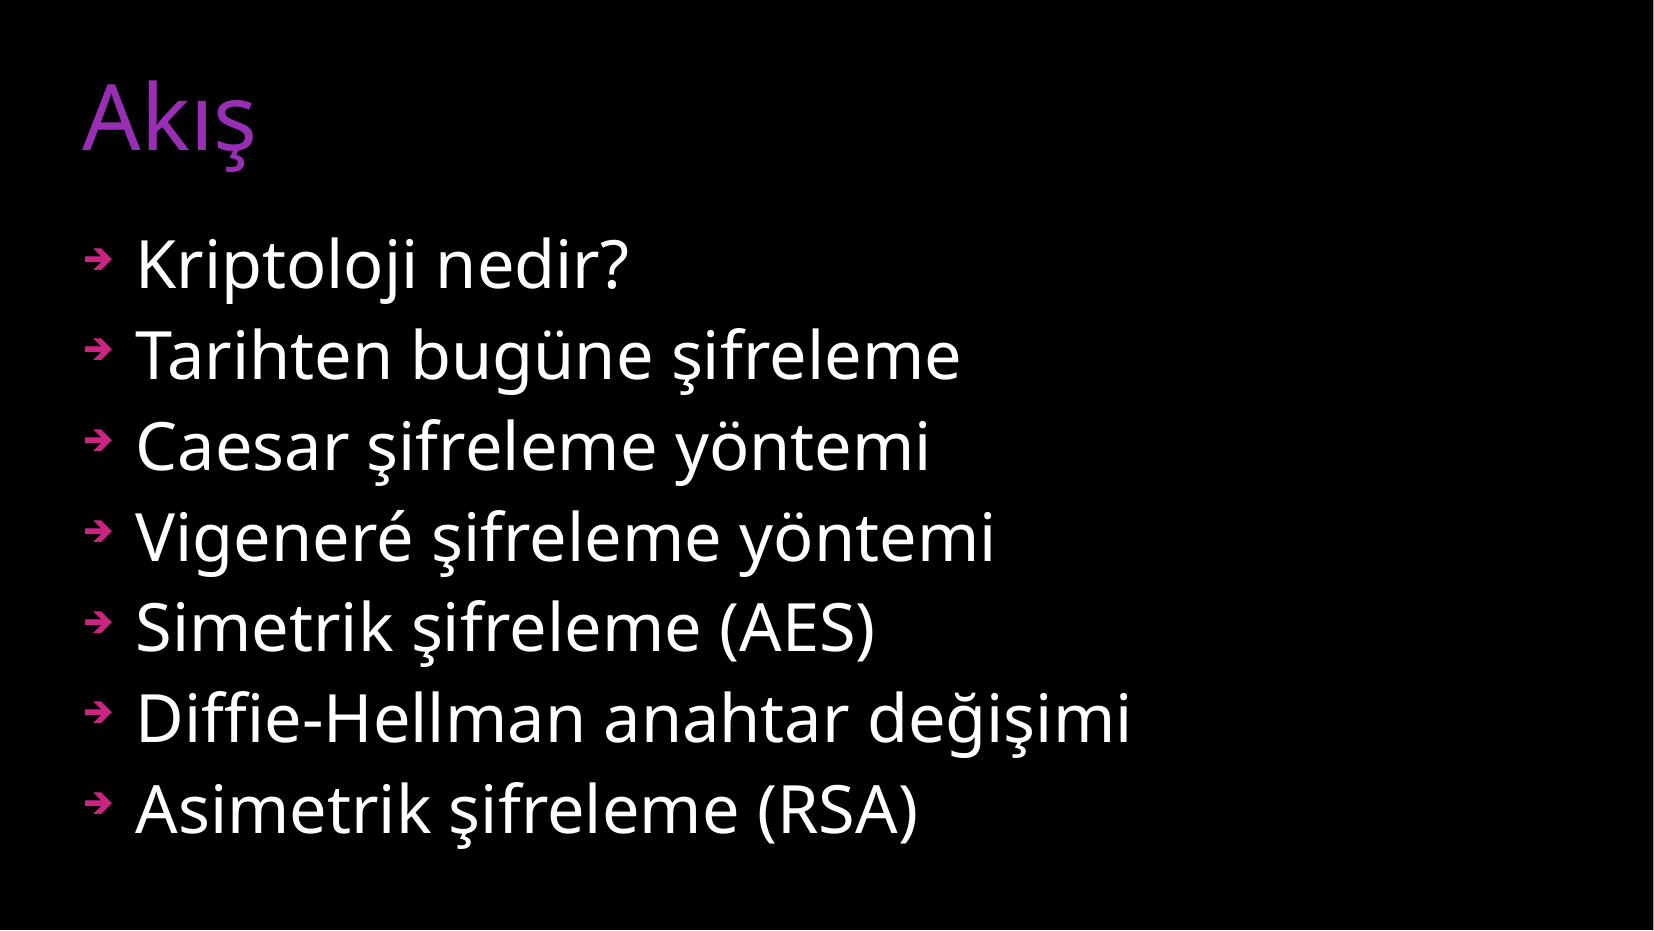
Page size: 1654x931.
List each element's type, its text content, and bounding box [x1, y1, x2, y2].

title Akış [82, 37, 1571, 193]
subtitle Kriptoloji nedir? Tarihten bugüne şifreleme Caesar şifreleme yöntemi Vigeneré şifreleme yöntemi Simetrik şifreleme (AES) Diffie-Hellman anahtar değişimi Asimetrik şifreleme (RSA) [82, 217, 1571, 844]
